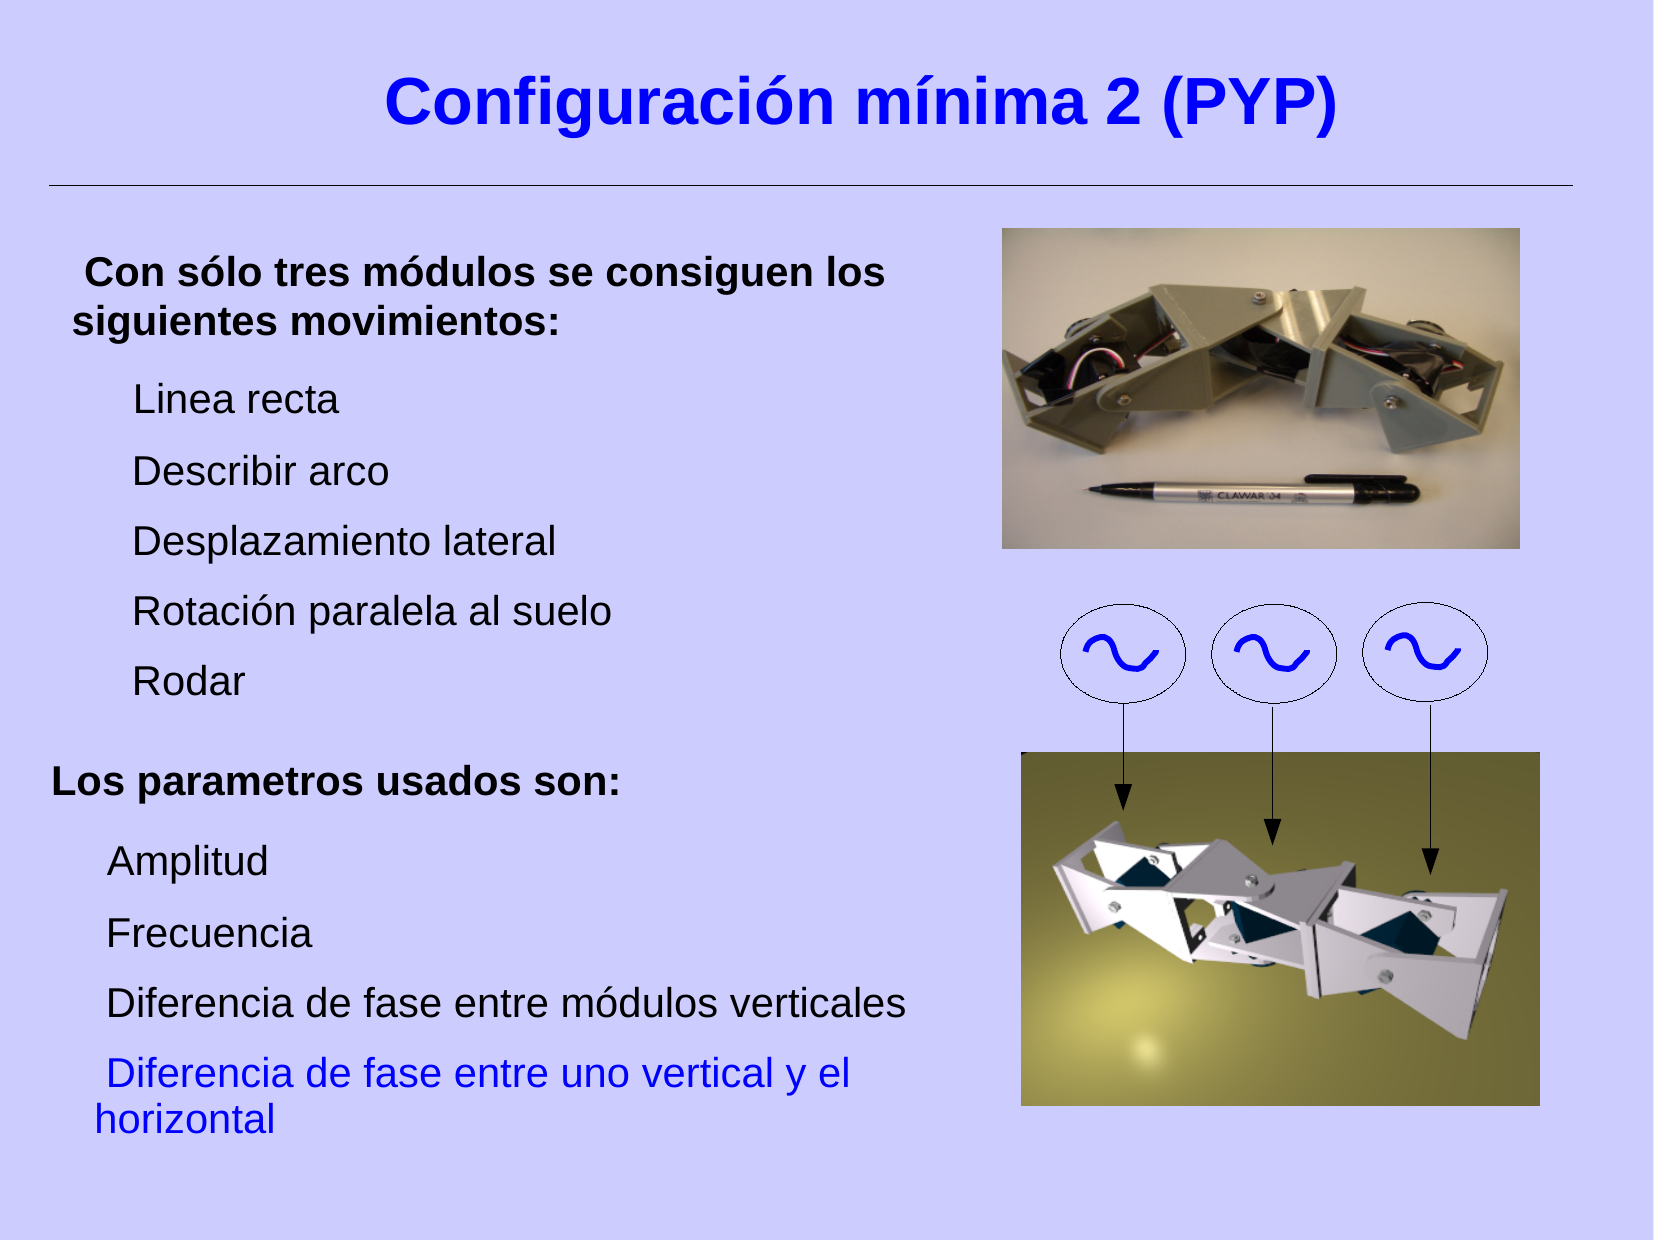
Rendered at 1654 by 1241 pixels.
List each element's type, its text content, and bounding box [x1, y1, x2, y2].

text_box Amplitud Frecuencia Diferencia de fase entre módulos verticales Diferencia de fase entre uno vertical y el horizontal [94, 830, 1002, 1146]
title Configuración mínima 2 (PYP) [132, 0, 1592, 191]
text_box Los parametros usados son: [38, 750, 874, 870]
text_box Con sólo tres módulos se consiguen los siguientes movimientos: [71, 242, 907, 362]
picture [1021, 752, 1540, 1106]
picture [1002, 228, 1520, 549]
text_box Linea recta Describir arco Desplazamiento lateral Rotación paralela al suelo Rodar [120, 368, 827, 708]
